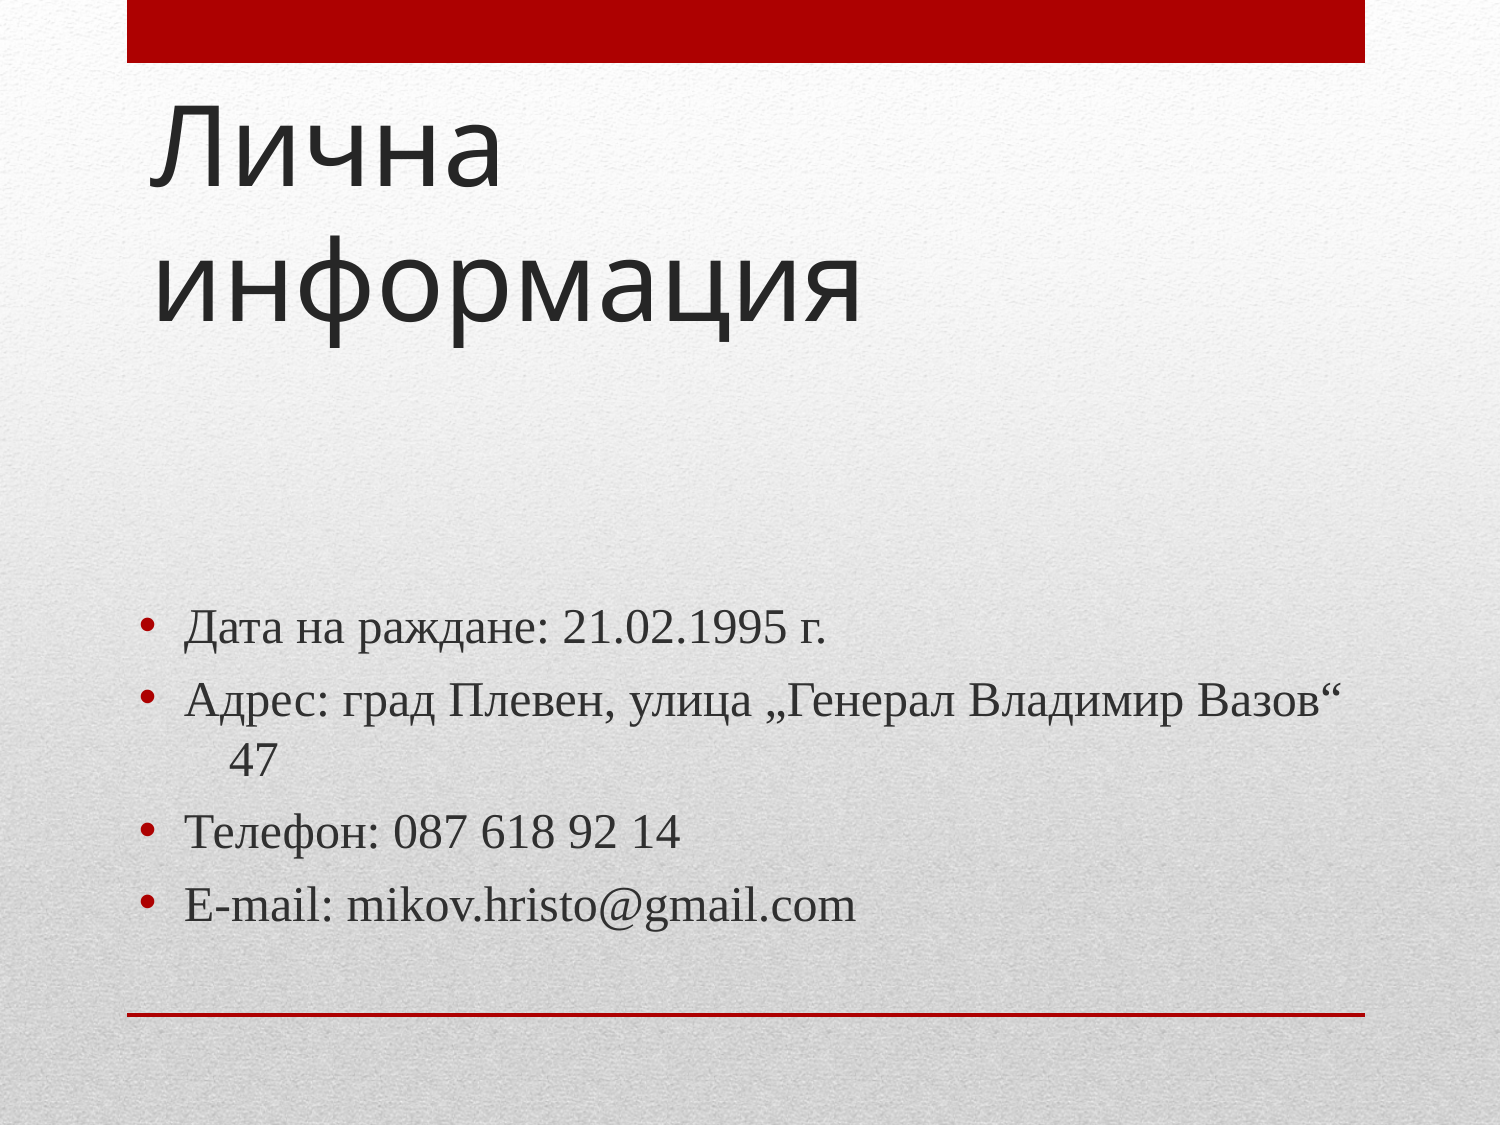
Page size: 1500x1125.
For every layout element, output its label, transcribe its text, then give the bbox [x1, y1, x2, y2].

title Лична информация [135, 66, 1249, 263]
list Дата на раждане: 21.02.1995 г. Адрес: град Плевен, улица „Генерал Владимир Вазов“ 47 Телефон: 087 618 92 14 E-mail: mikov.hristo@gmail.com [123, 515, 1362, 1010]
